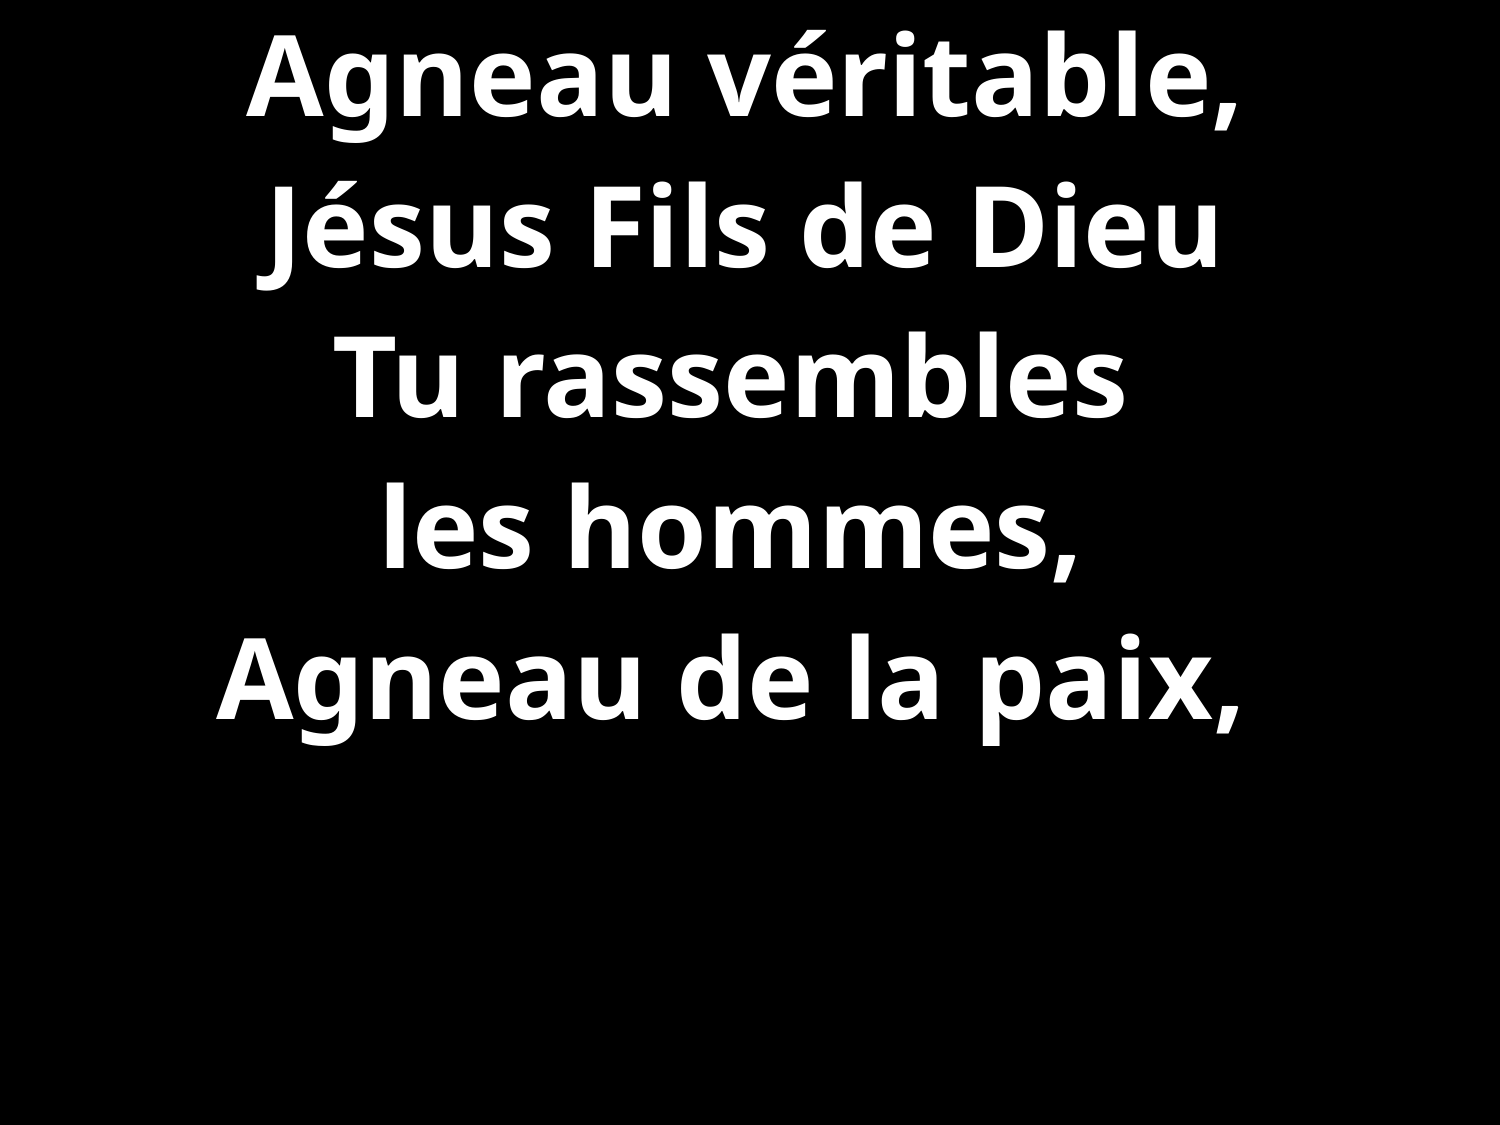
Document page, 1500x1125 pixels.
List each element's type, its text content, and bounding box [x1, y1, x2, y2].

list Agneau véritable, Jésus Fils de Dieu Tu rassembles les hommes, Agneau de la paix, [2, 12, 1489, 1125]
